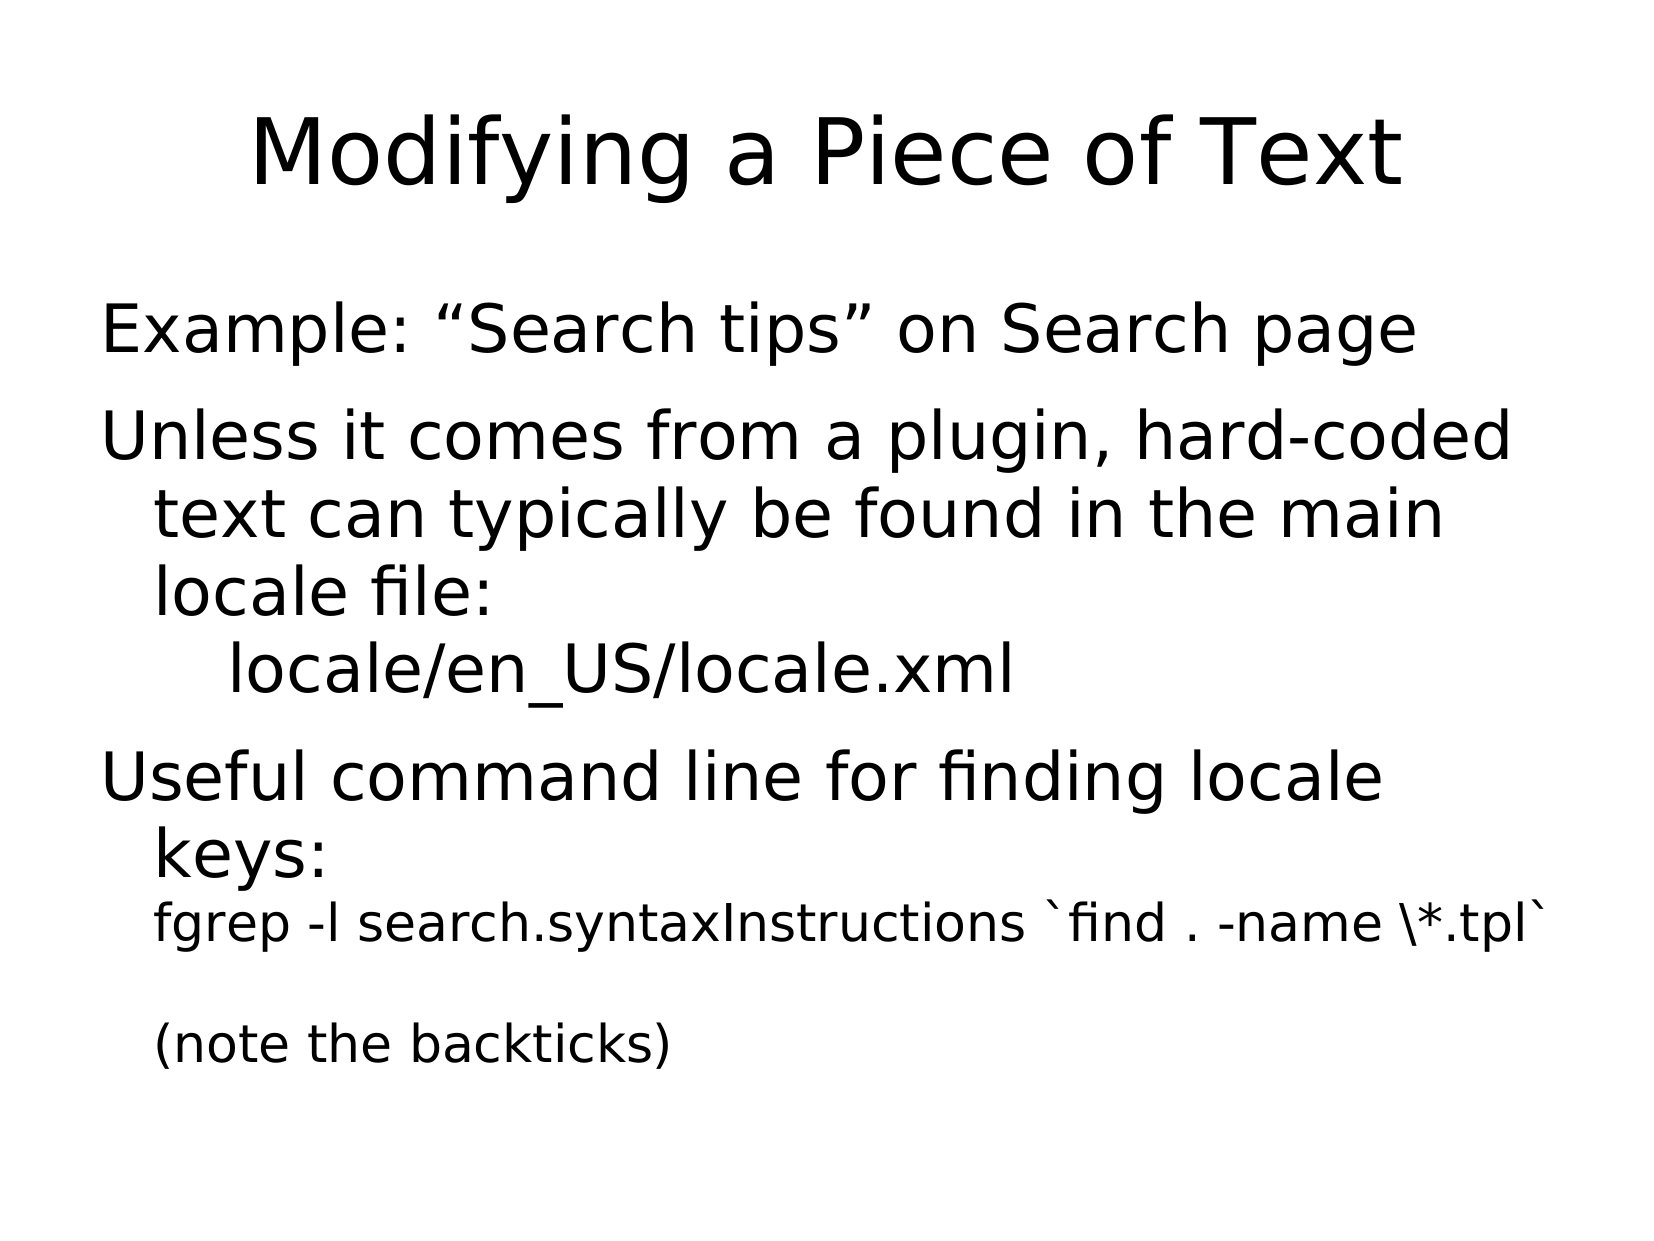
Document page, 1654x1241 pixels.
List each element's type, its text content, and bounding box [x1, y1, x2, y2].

list Example: “Search tips” on Search page Unless it comes from a plugin, hard-coded text can typically be found in the main locale file: locale/en_US/locale.xml Useful command line for finding locale keys: fgrep -l search.syntaxInstructions `find . -name \*.tpl` (note the backticks) [82, 290, 1571, 1094]
title Modifying a Piece of Text [82, 56, 1571, 250]
